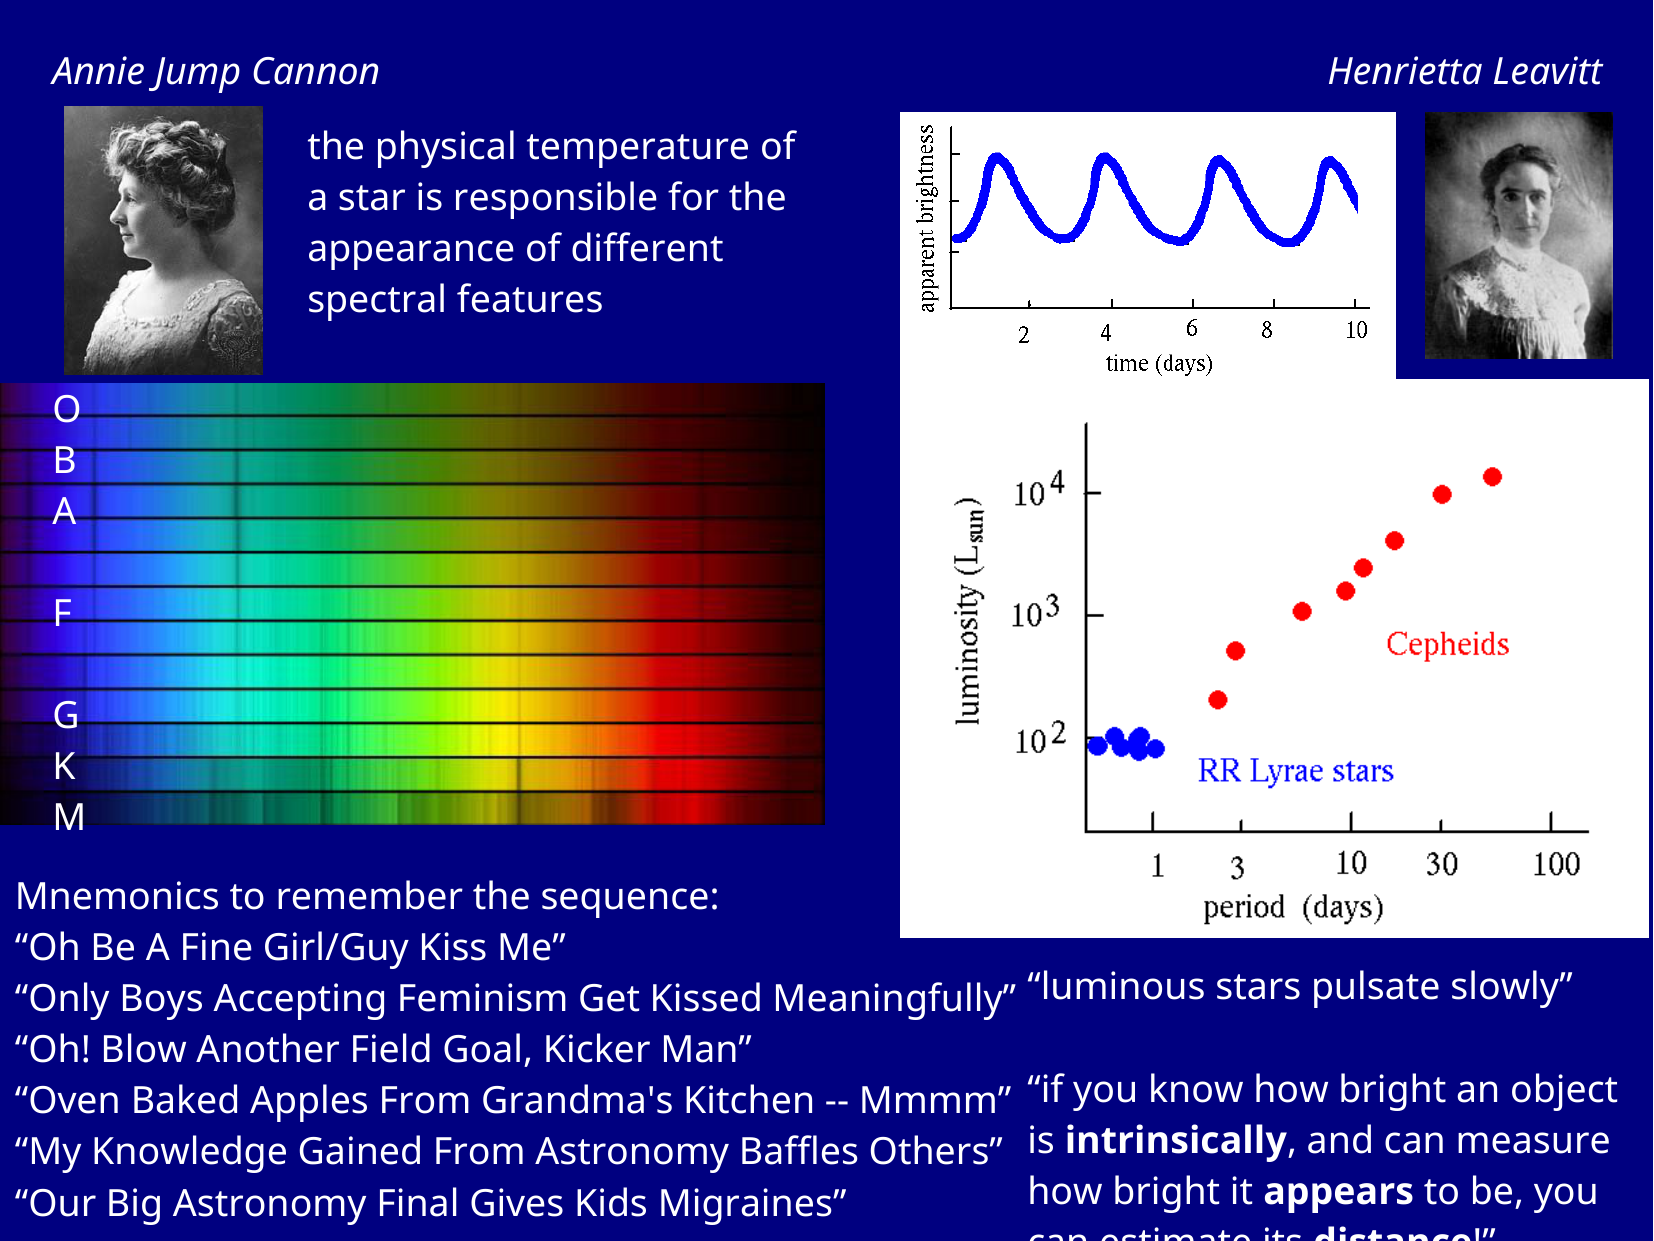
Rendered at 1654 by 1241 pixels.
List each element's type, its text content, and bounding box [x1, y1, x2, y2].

picture [900, 112, 1649, 938]
text_box Mnemonics to remember the sequence: “Oh Be A Fine Girl/Guy Kiss Me” “Only Boys Accepting Feminism Get Kissed Meaningfully” “Oh! Blow Another Field Goal, Kicker Man” “Oven Baked Apples From Grandma's Kitchen -- Mmmm” “My Knowledge Gained From Astronomy Baffles Others” “Our Big Astronomy Final Gives Kids Migraines” [0, 862, 987, 1240]
text_box “luminous stars pulsate slowly” “if you know how bright an object is intrinsically, and can measure how bright it appears to be, you can estimate its distance!” [1012, 952, 1653, 1241]
picture [0, 383, 825, 826]
text_box Henrietta Leavitt [1312, 37, 1615, 98]
picture [59, 809, 66, 826]
text_box O B A F G K M [37, 375, 99, 797]
picture [1425, 112, 1613, 359]
text_box Annie Jump Cannon [37, 37, 406, 98]
text_box the physical temperature of a star is responsible for the appearance of different spectral features [292, 112, 826, 344]
picture [72, 808, 79, 826]
picture [64, 106, 263, 376]
